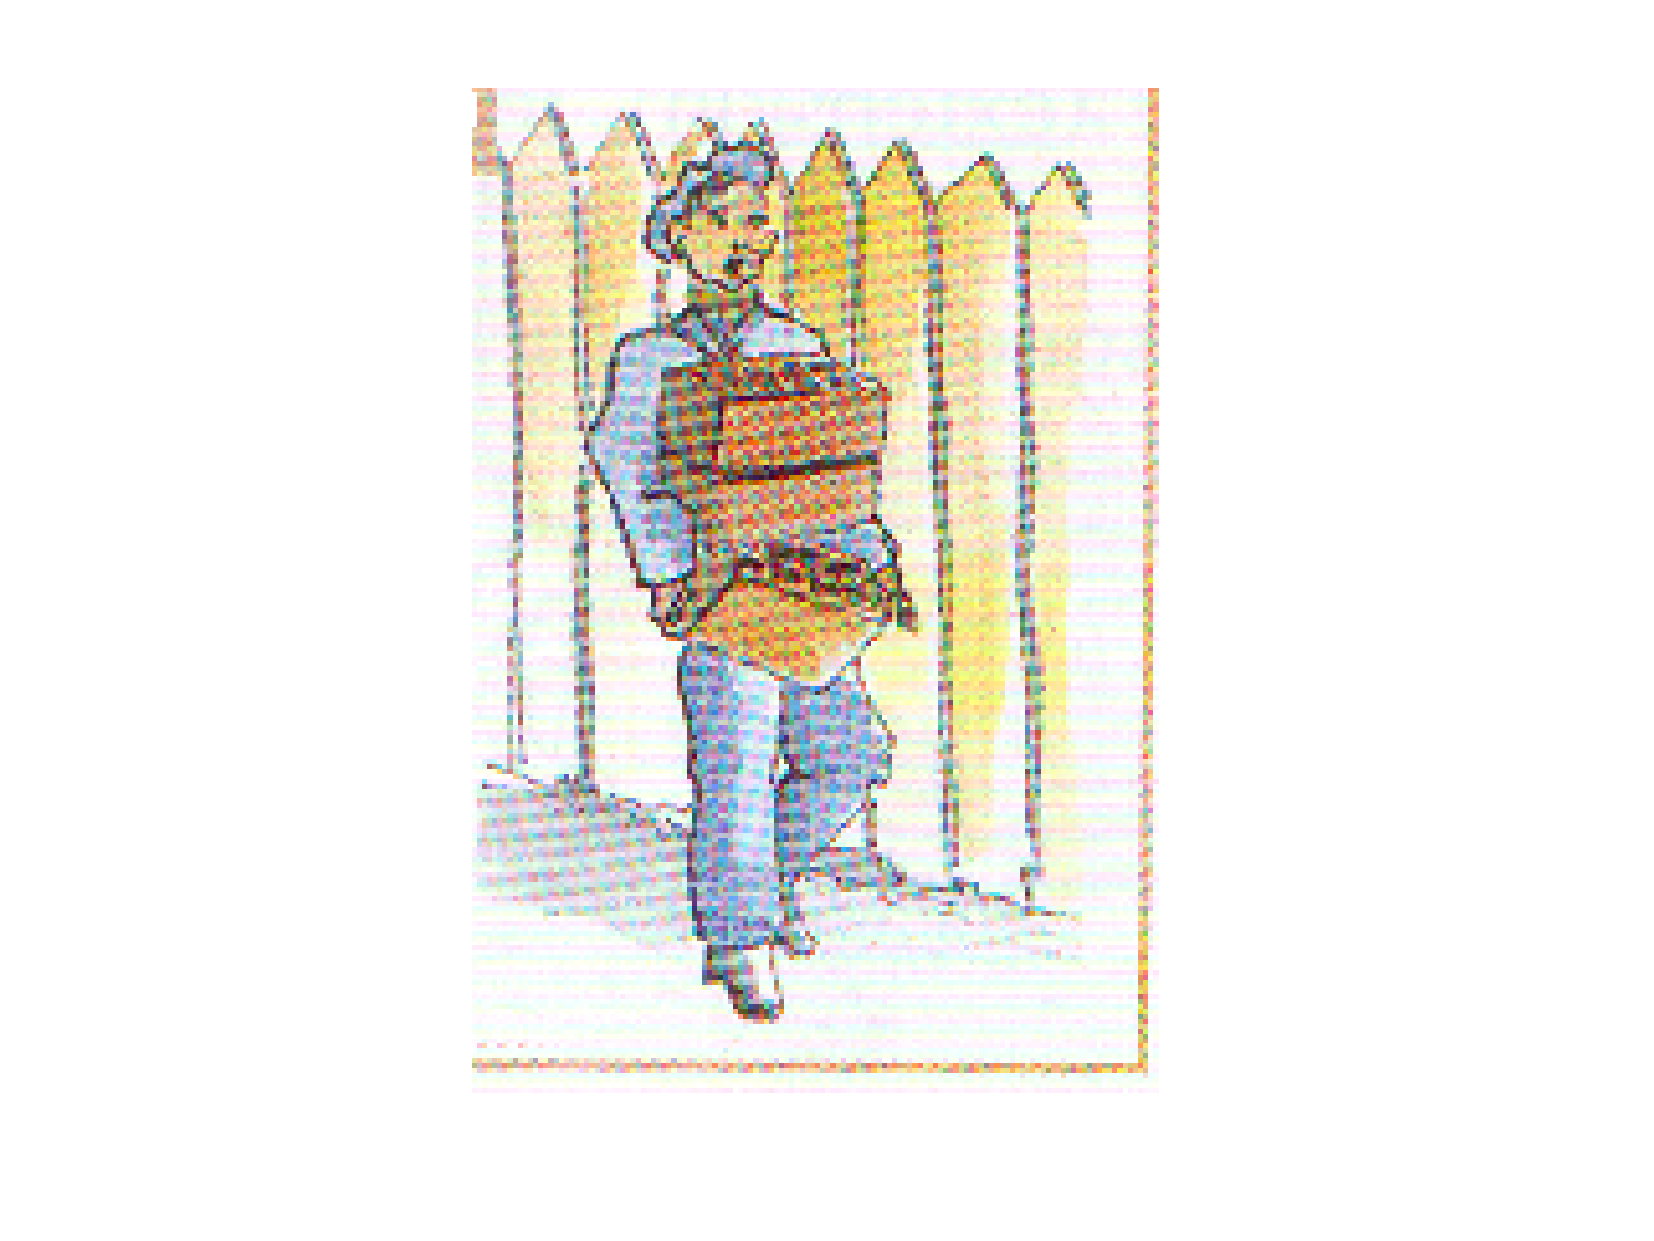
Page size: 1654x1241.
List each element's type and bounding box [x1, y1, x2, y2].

picture [472, 88, 1159, 1093]
